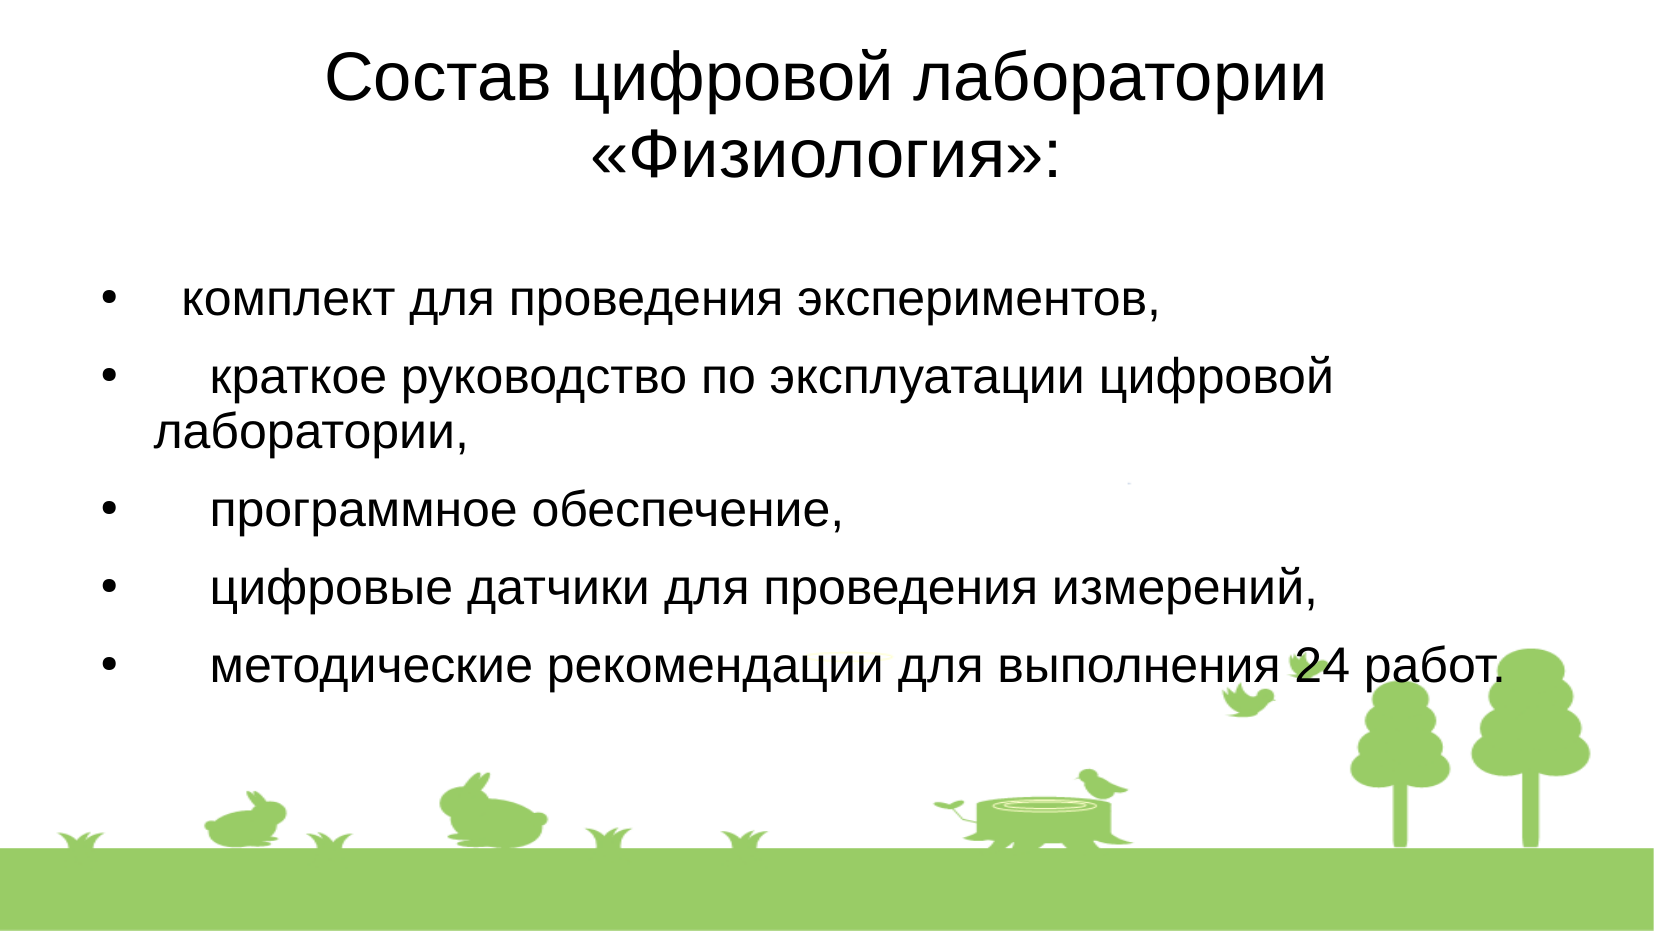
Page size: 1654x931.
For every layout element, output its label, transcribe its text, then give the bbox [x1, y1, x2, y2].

list комплект для проведения экспериментов, краткое руководство по эксплуатации цифровой лаборатории, программное обеспечение, цифровые датчики для проведения измерений, методические рекомендации для выполнения 24 работ. [82, 192, 1571, 815]
title Состав цифровой лаборатории «Физиология»: [82, 37, 1571, 192]
picture [0, 0, 1654, 931]
